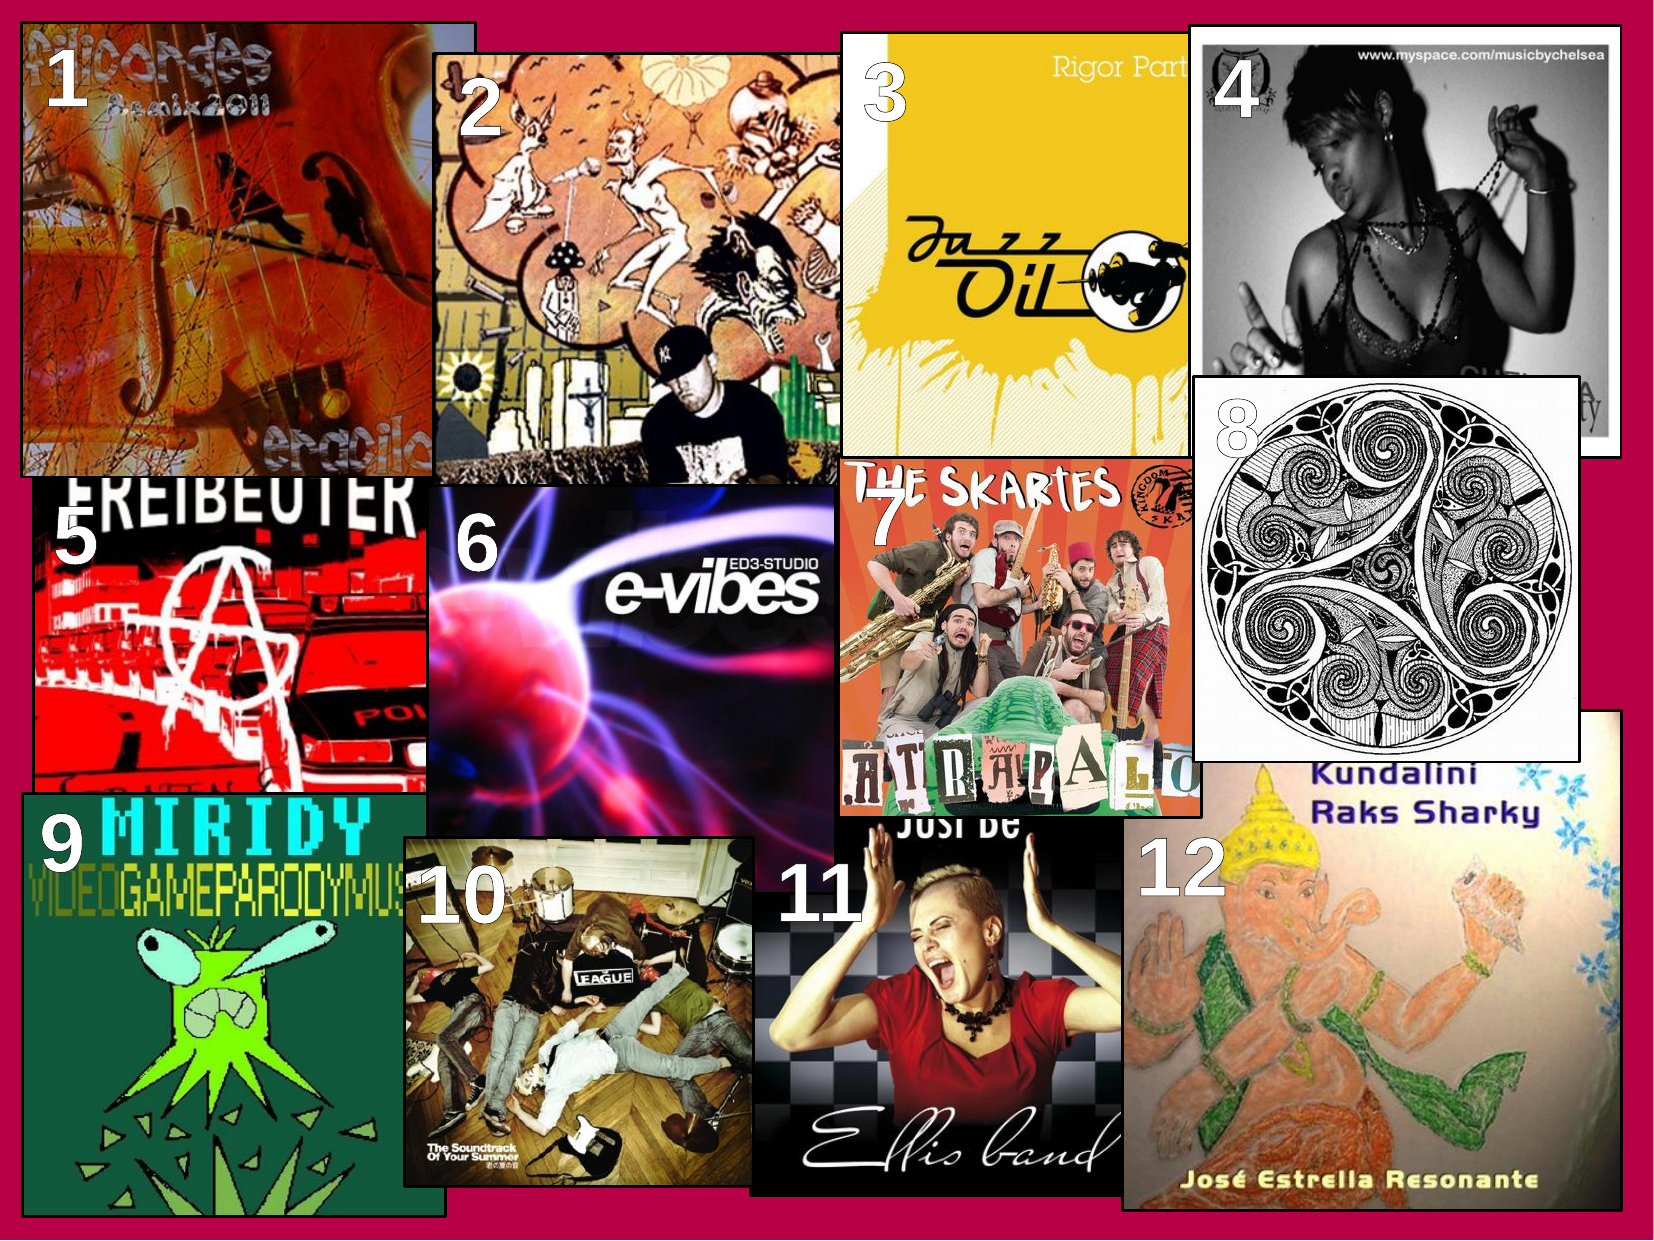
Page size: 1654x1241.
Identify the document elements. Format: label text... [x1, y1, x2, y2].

text_box 2 [442, 52, 526, 166]
text_box 10 [400, 840, 544, 953]
picture [435, 54, 840, 484]
text_box 6 [439, 488, 522, 601]
picture [405, 838, 753, 1186]
picture [22, 24, 475, 476]
text_box 4 [1198, 34, 1281, 147]
picture [1191, 27, 1620, 456]
text_box 3 [847, 37, 931, 151]
picture [842, 34, 1188, 456]
picture [34, 478, 432, 792]
text_box 7 [847, 462, 931, 575]
picture [840, 459, 1201, 817]
picture [24, 795, 445, 1215]
picture [1195, 377, 1578, 761]
text_box 8 [1199, 374, 1282, 487]
text_box 1 [28, 24, 111, 137]
text_box 11 [760, 838, 904, 951]
picture [1123, 712, 1621, 1209]
text_box 12 [1120, 813, 1279, 926]
picture [428, 487, 834, 893]
text_box 5 [37, 481, 121, 594]
picture [752, 819, 1121, 1195]
text_box 9 [24, 789, 107, 902]
